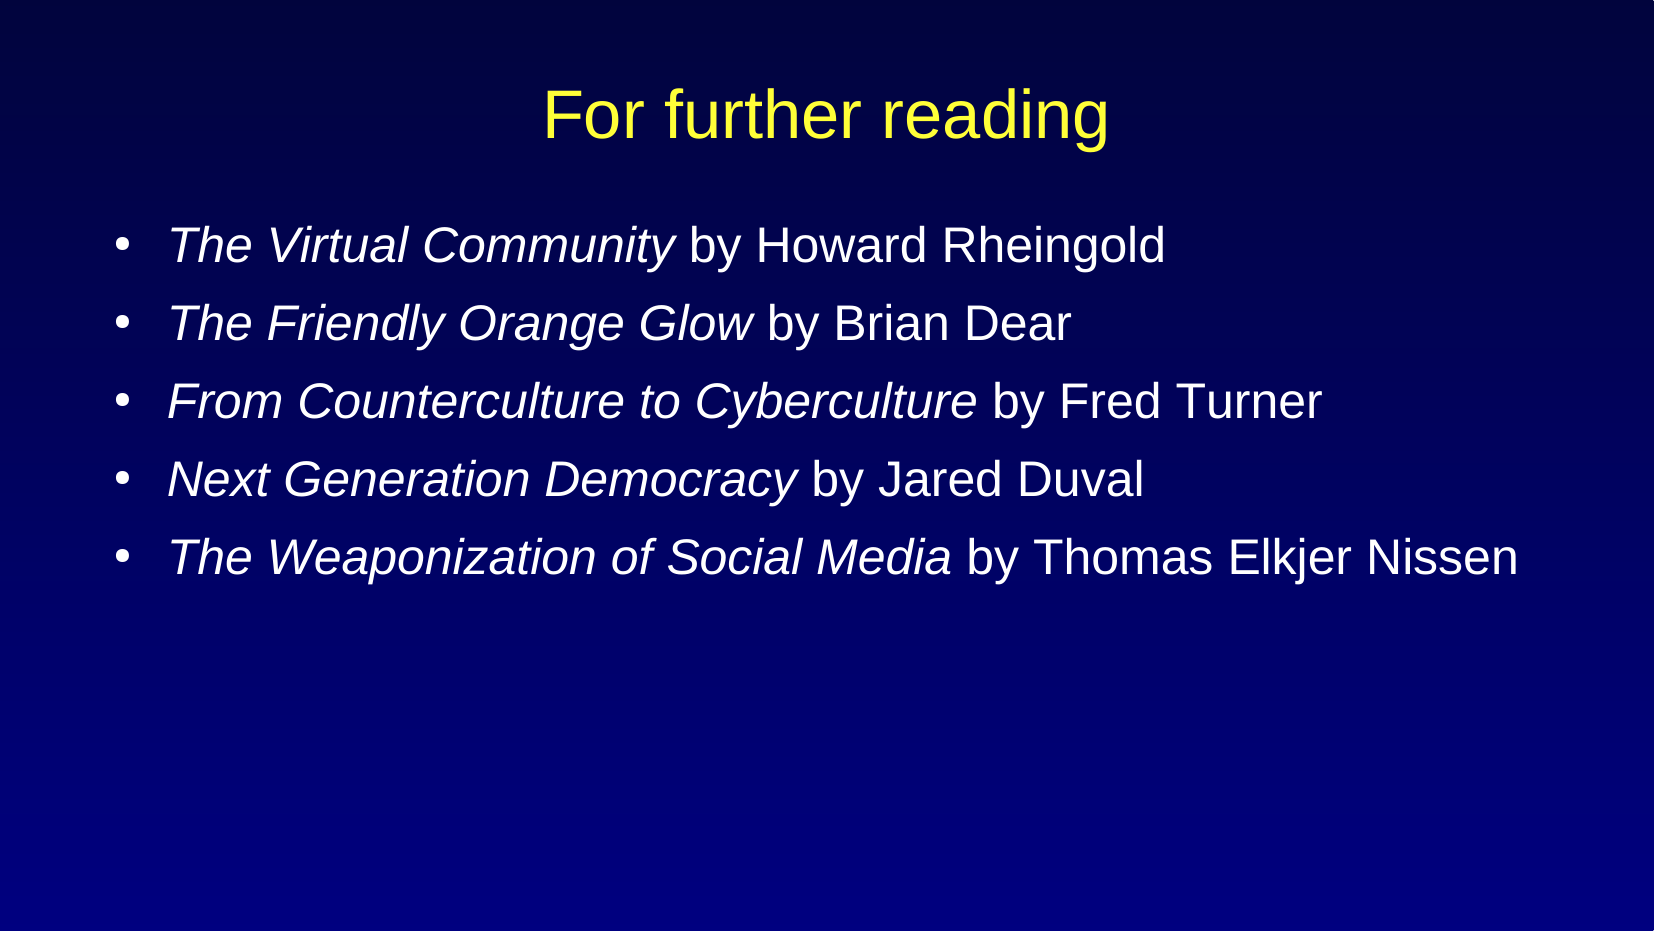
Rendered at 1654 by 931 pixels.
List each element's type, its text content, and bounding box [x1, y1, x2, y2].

title For further reading [82, 37, 1571, 193]
list The Virtual Community by Howard Rheingold The Friendly Orange Glow by Brian Dear From Counterculture to Cyberculture by Fred Turner Next Generation Democracy by Jared Duval The Weaponization of Social Media by Thomas Elkjer Nissen [82, 217, 1571, 758]
